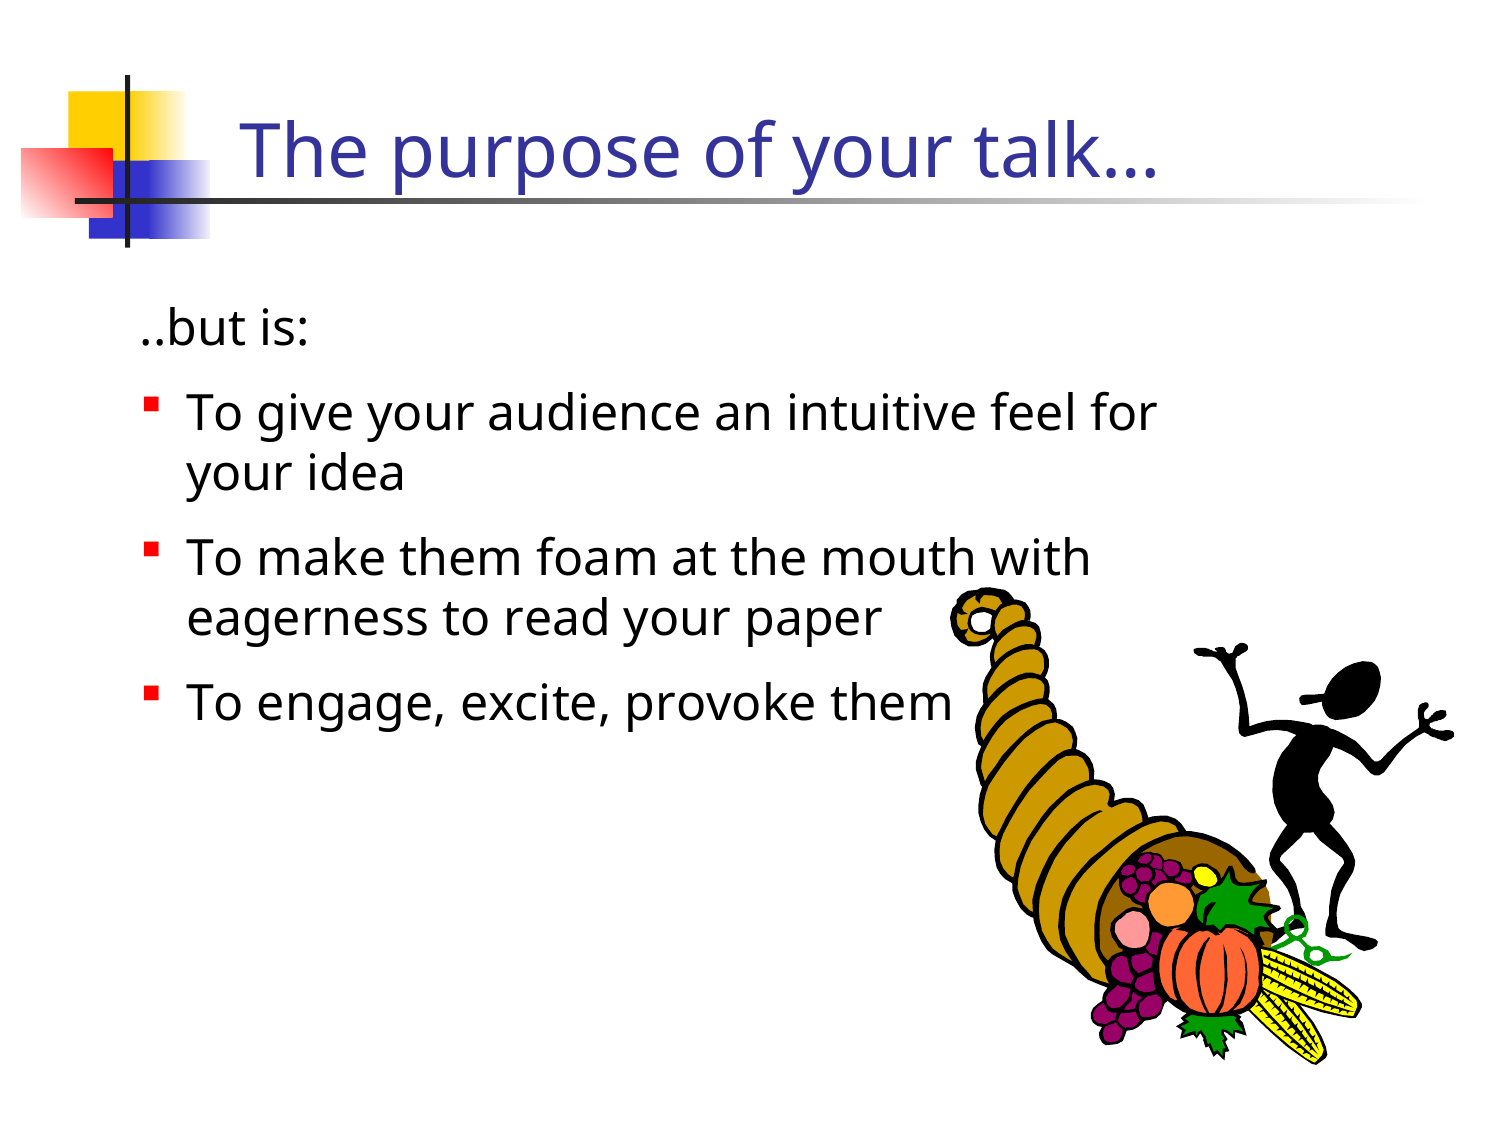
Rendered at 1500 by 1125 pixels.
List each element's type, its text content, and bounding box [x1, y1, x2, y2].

text_box ..but is: To give your audience an intuitive feel for your idea To make them foam at the mouth with eagerness to read your paper To engage, excite, provoke them [124, 287, 1263, 738]
title The purpose of your talk… [224, 12, 1500, 200]
picture [950, 587, 1455, 1066]
